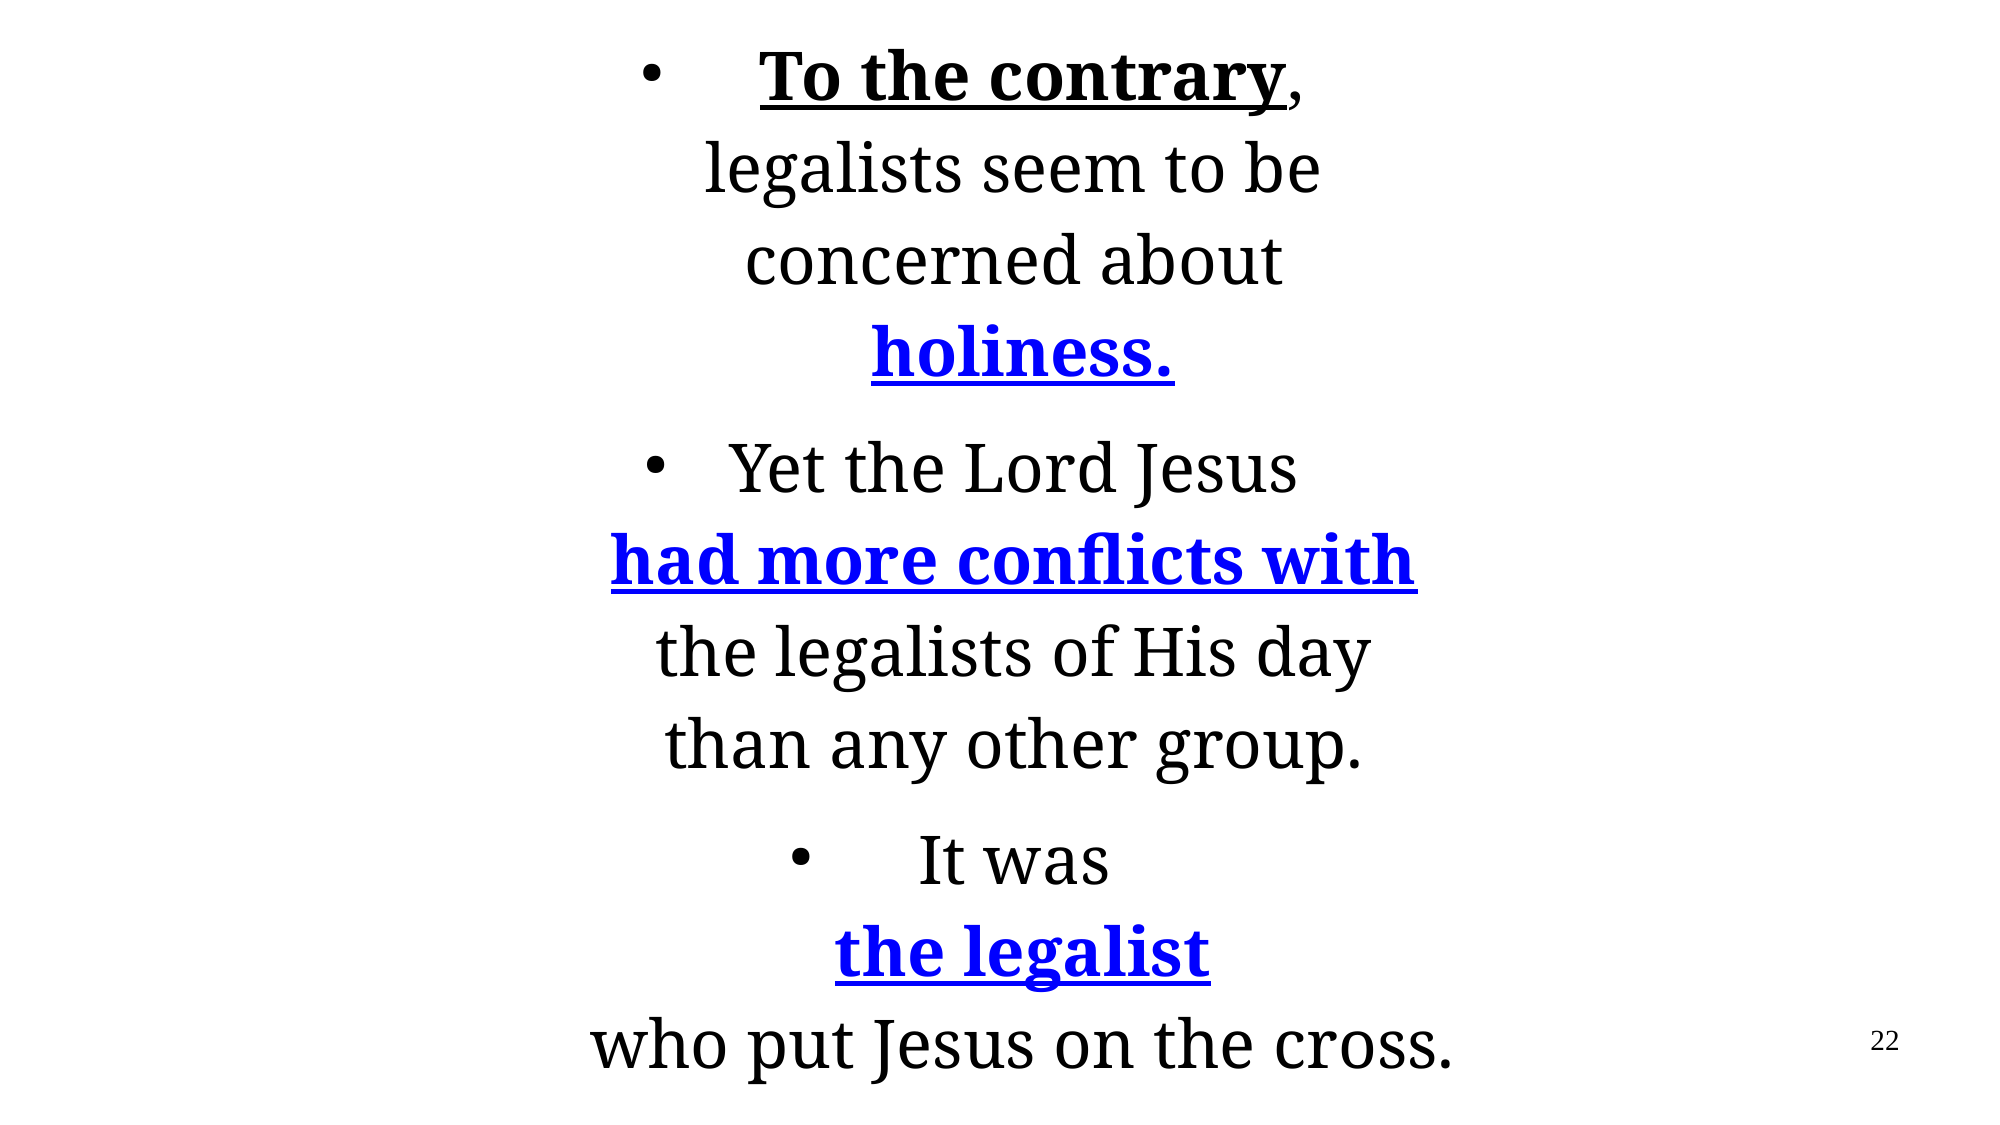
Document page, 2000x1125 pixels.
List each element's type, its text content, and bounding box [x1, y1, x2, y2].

list To the contrary, legalists seem to be concerned about holiness. Yet the Lord Jesus had more conflicts with the legalists of His day than any other group. It was the legalist who put Jesus on the cross. [30, 27, 1962, 1093]
